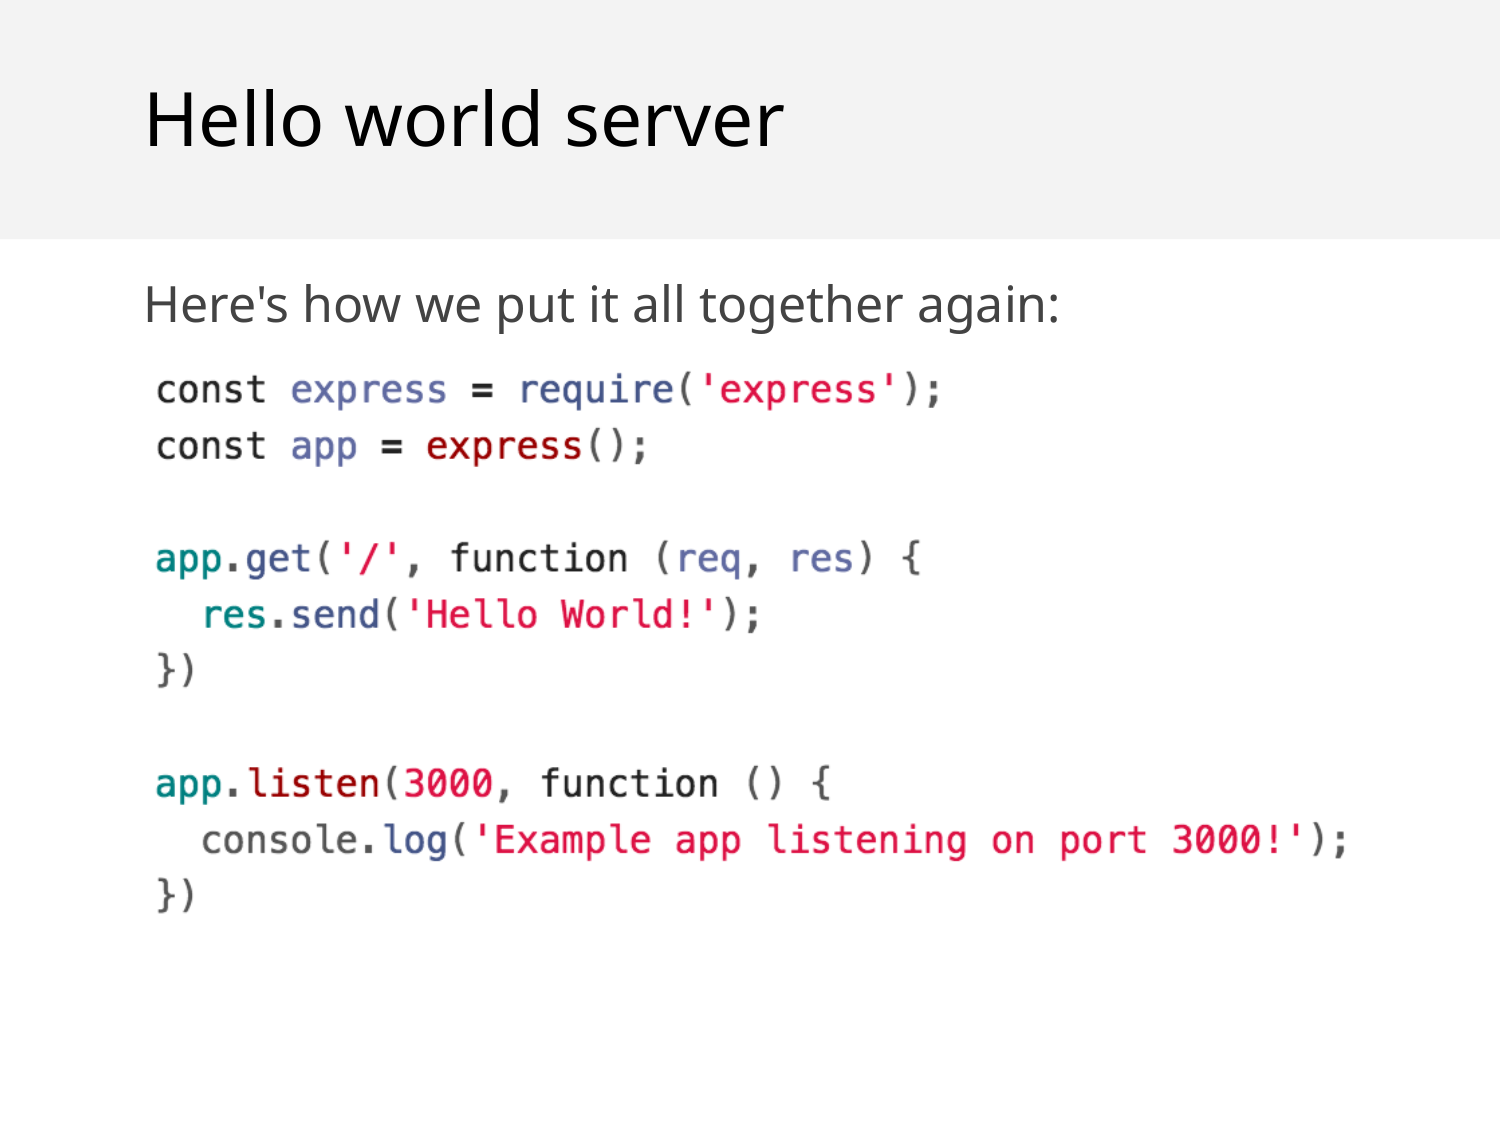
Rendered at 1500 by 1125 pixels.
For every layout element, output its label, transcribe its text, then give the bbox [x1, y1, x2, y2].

title Hello world server [128, 56, 1372, 183]
list Here's how we put it all together again: [128, 248, 1372, 418]
picture [128, 418, 1372, 939]
